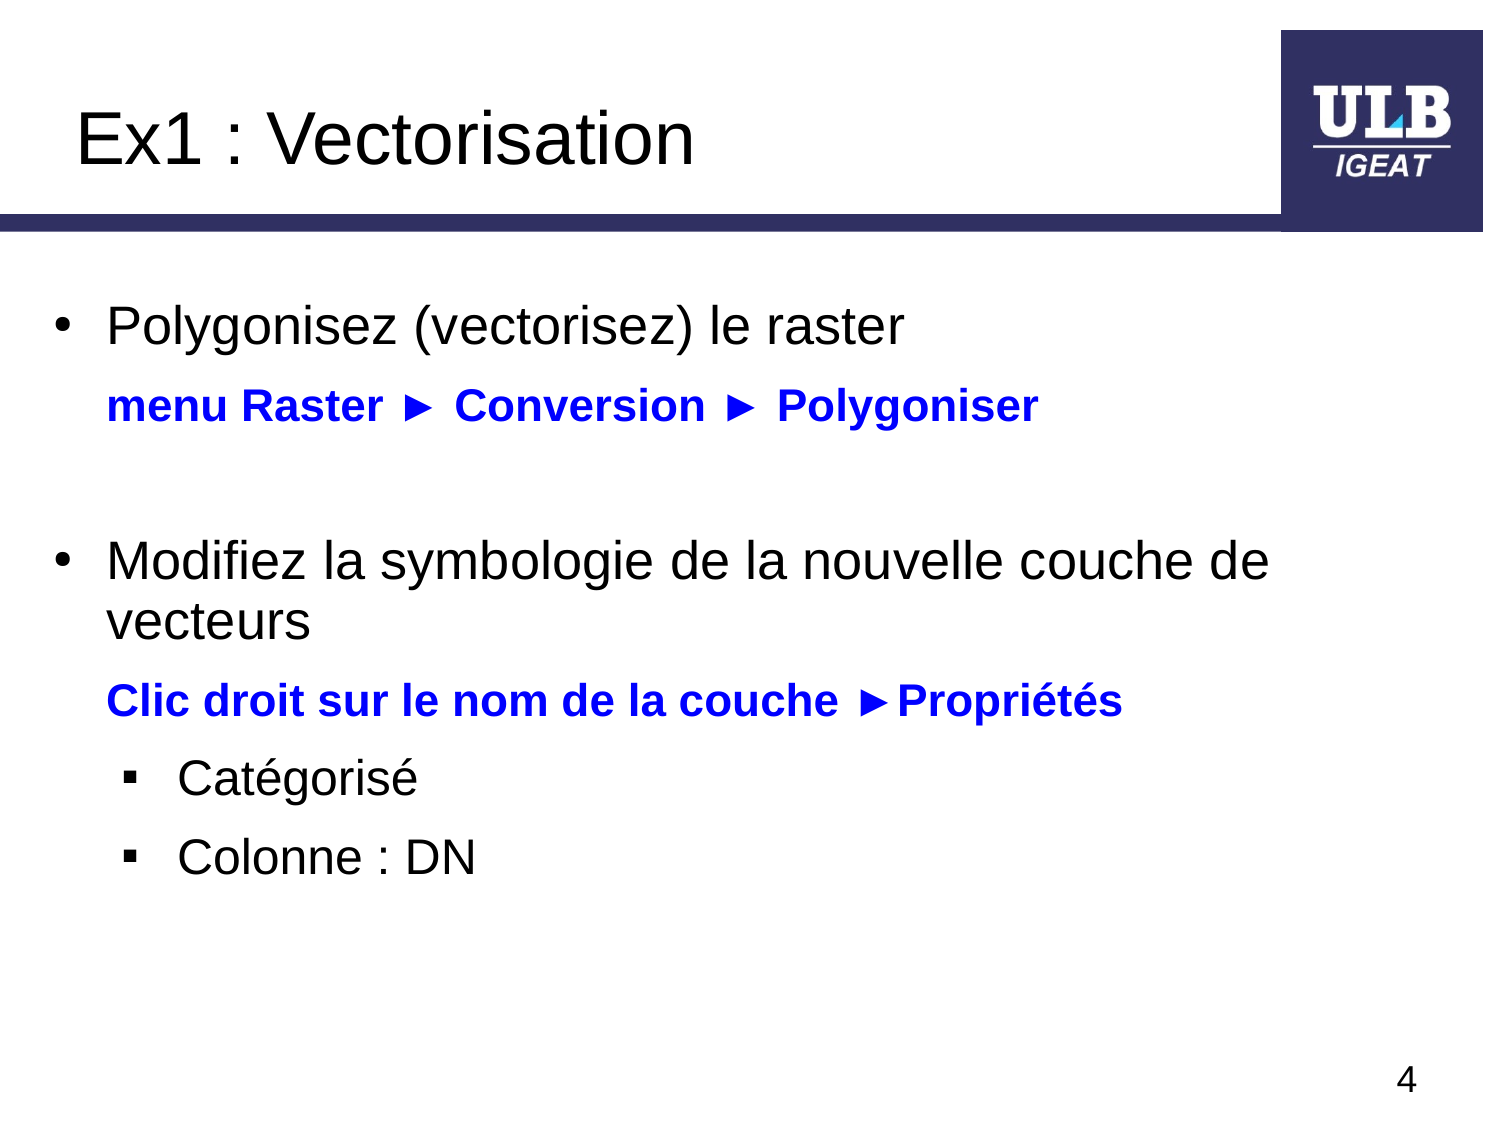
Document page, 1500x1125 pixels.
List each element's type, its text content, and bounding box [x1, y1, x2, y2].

title Ex1 : Vectorisation [75, 44, 1425, 233]
list Polygonisez (vectorisez) le raster menu Raster ► Conversion ► Polygoniser Modifiez la symbologie de la nouvelle couche de vecteurs Clic droit sur le nom de la couche ►Propriétés Catégorisé Colonne : DN [35, 295, 1477, 1111]
picture [1281, 30, 1483, 232]
